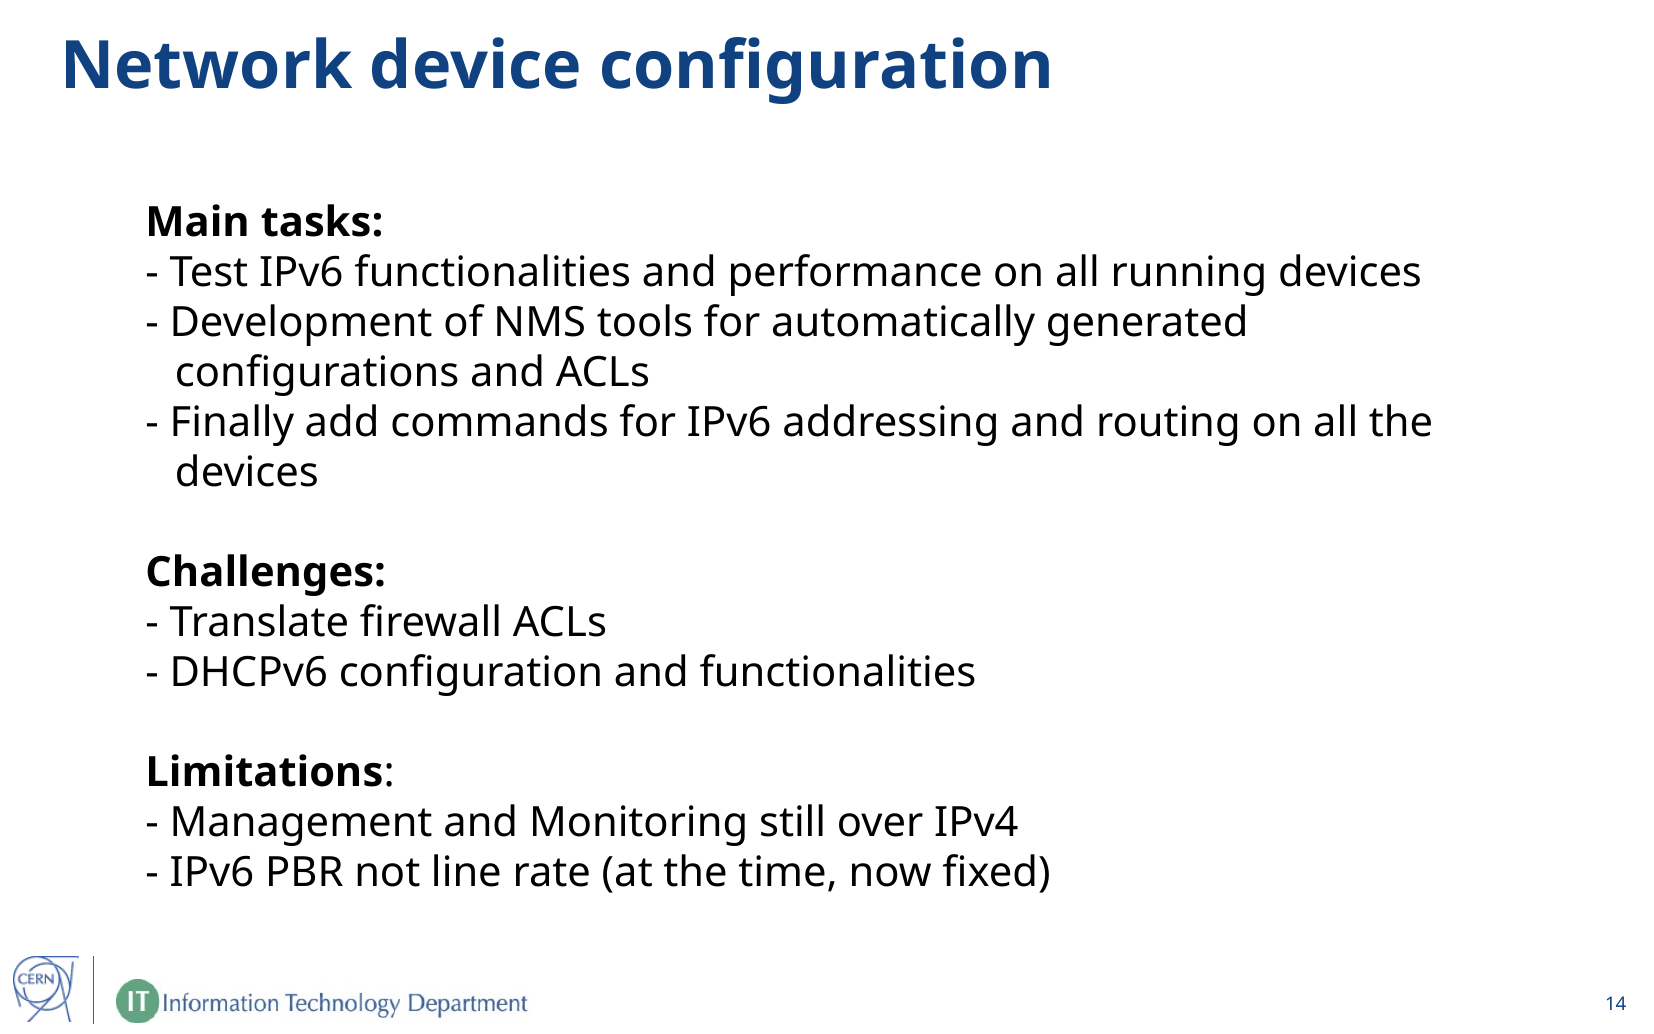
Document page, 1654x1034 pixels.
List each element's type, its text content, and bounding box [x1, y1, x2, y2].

title Network device configuration [60, 0, 1528, 138]
picture [13, 956, 79, 1032]
text_box Main tasks: - Test IPv6 functionalities and performance on all running devices - Development of NMS tools for automatically generated configurations and ACLs - Finally add commands for IPv6 addressing and routing on all the devices Challenges: - Translate firewall ACLs - DHCPv6 configuration and functionalities Limitations: - Management and Monitoring still over IPv4 - IPv6 PBR not line rate (at the time, now fixed) [130, 187, 1450, 633]
picture [116, 979, 788, 1023]
